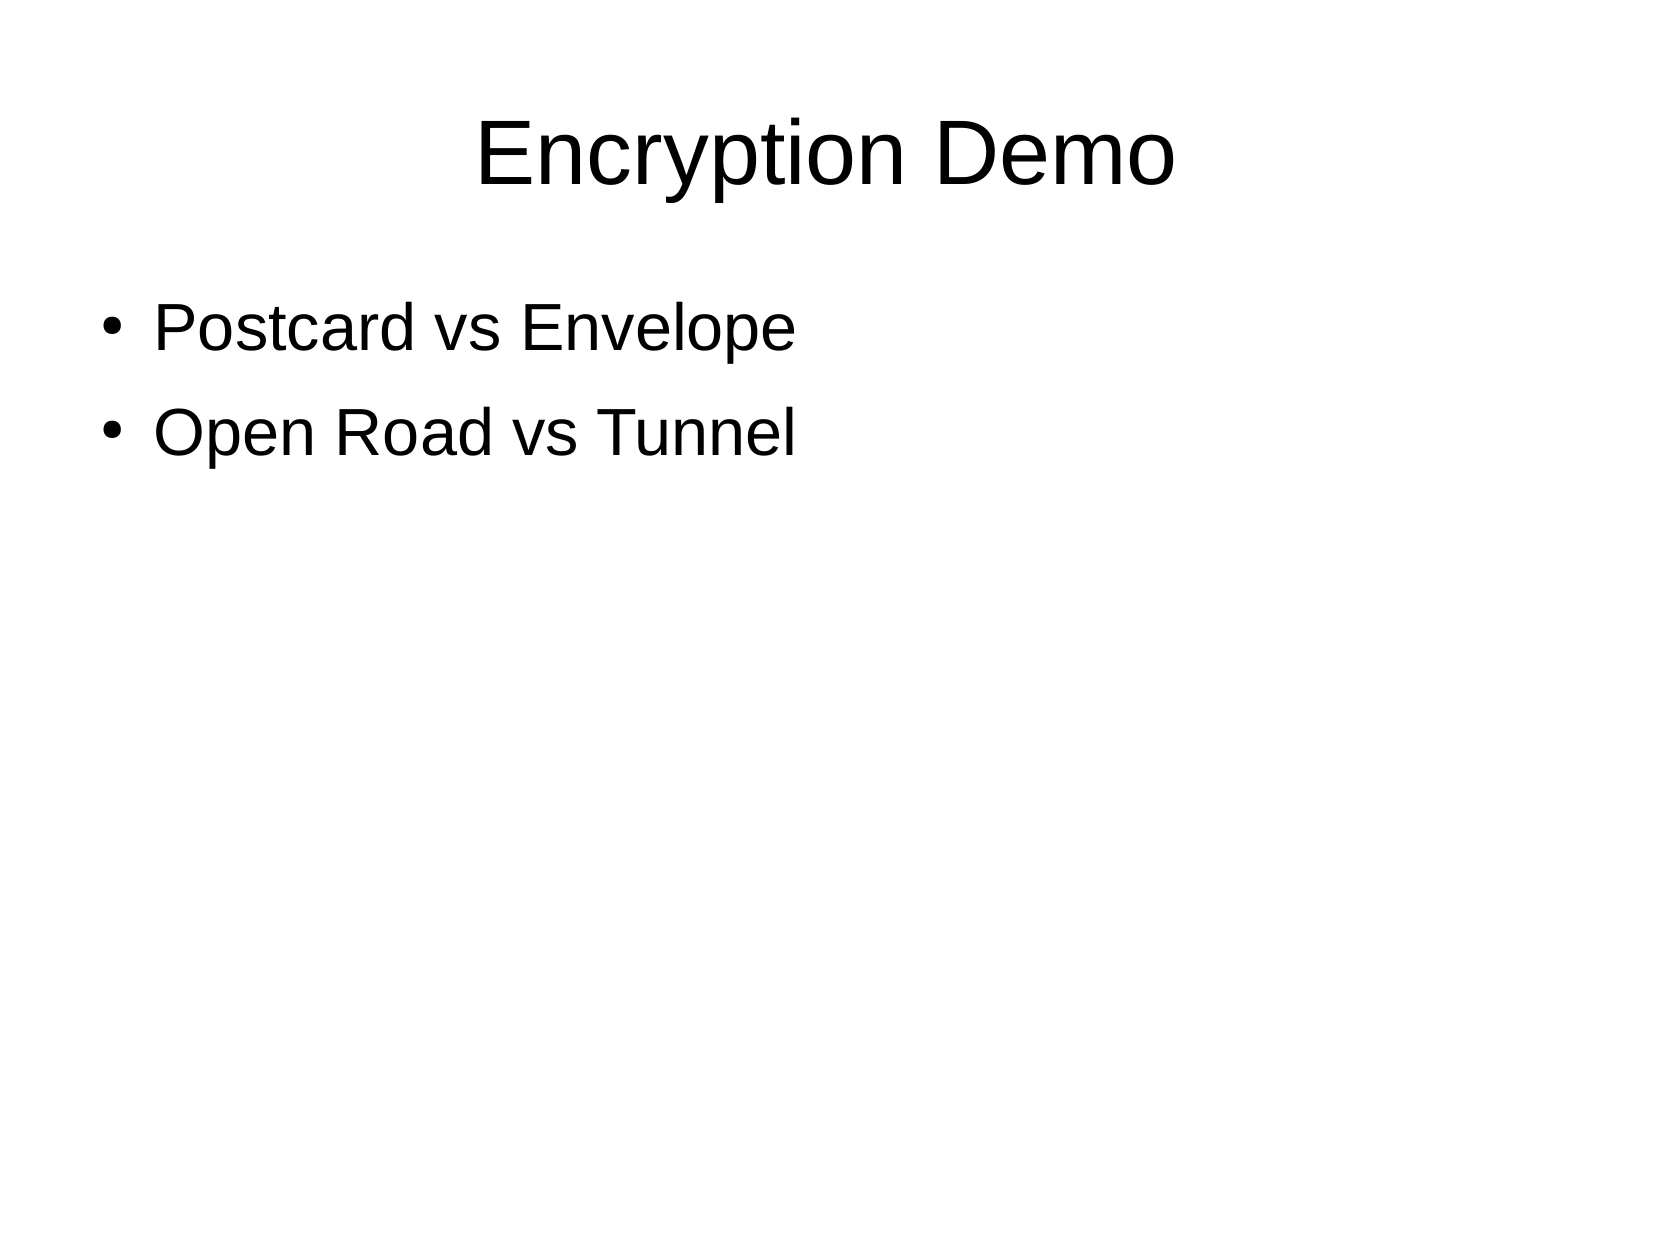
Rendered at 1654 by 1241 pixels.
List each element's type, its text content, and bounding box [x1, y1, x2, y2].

title Encryption Demo [82, 49, 1571, 257]
list Postcard vs Envelope Open Road vs Tunnel [82, 290, 1538, 1010]
